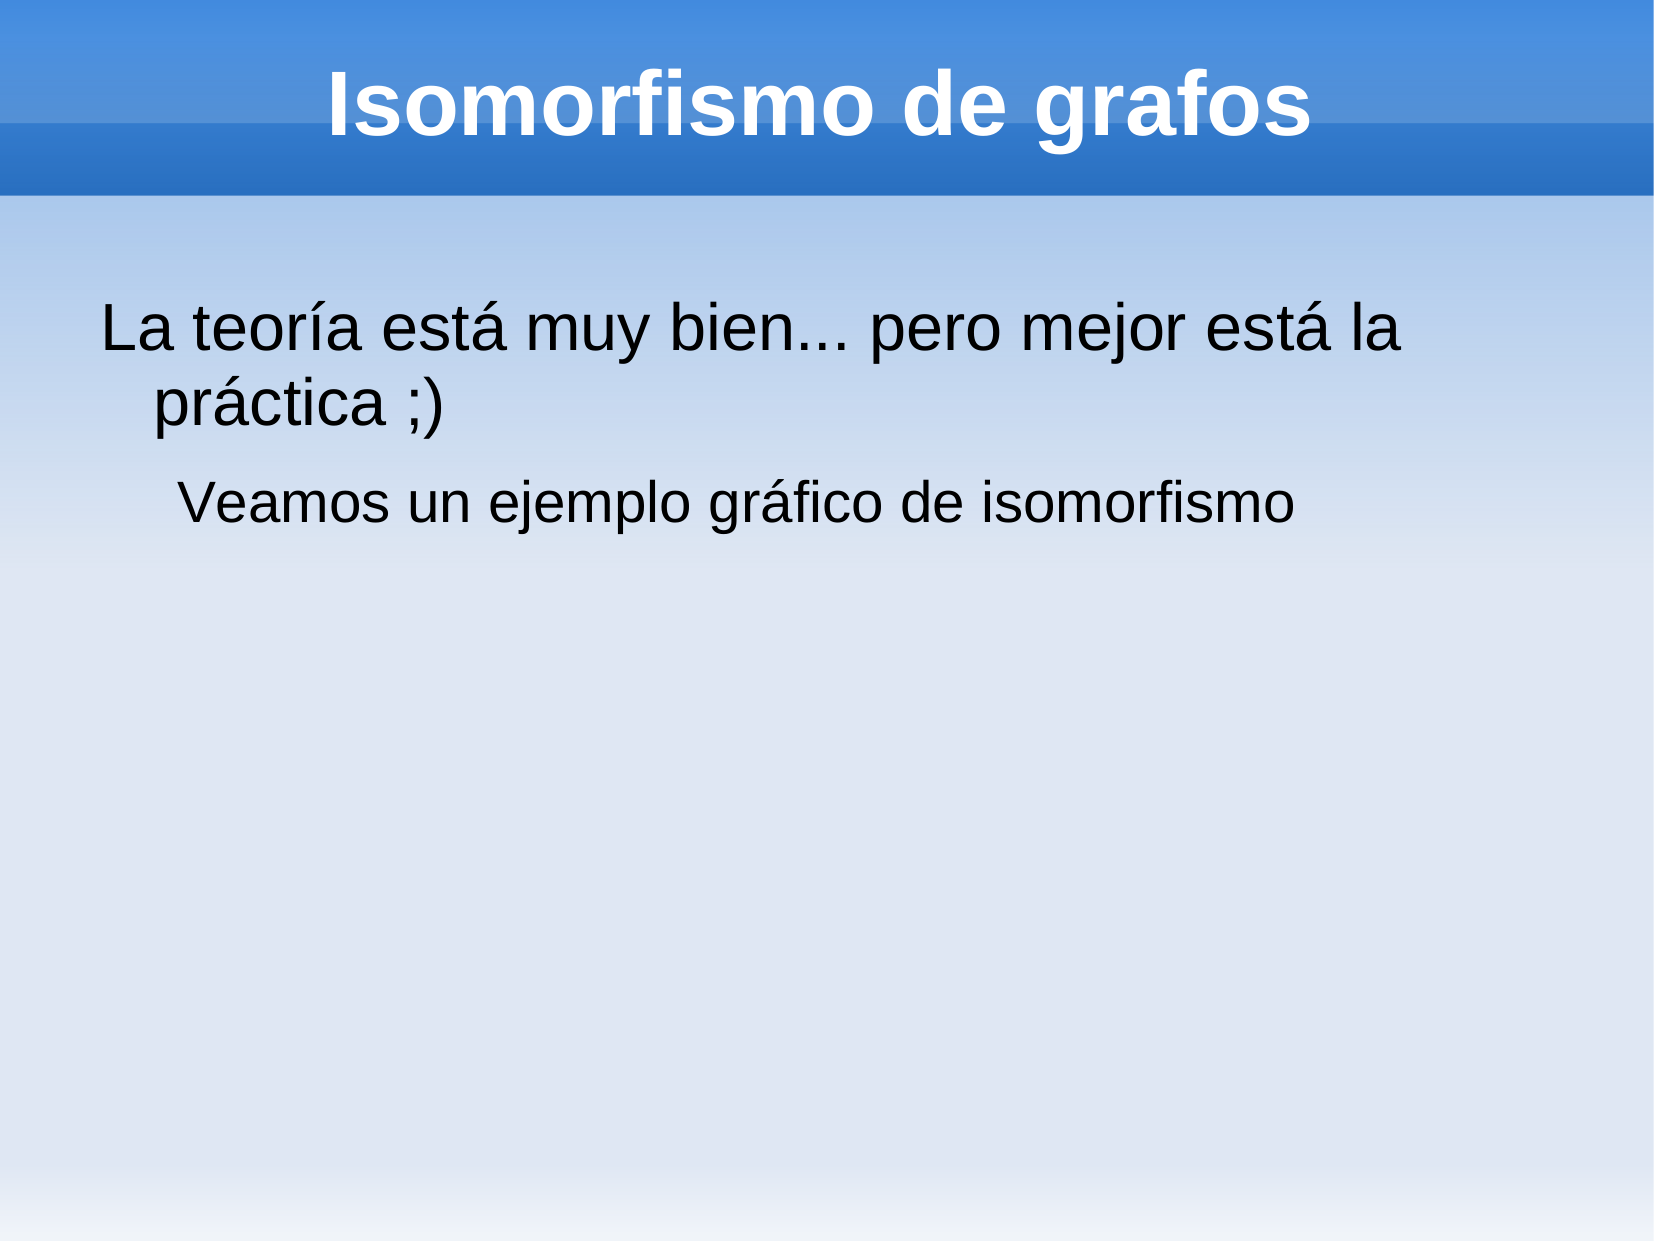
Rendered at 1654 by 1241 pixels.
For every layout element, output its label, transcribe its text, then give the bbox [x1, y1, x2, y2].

title Isomorfismo de grafos [76, 7, 1565, 200]
picture [0, 0, 1654, 1241]
list La teoría está muy bien... pero mejor está la práctica ;) Veamos un ejemplo gráfico de isomorfismo [82, 290, 1571, 1094]
